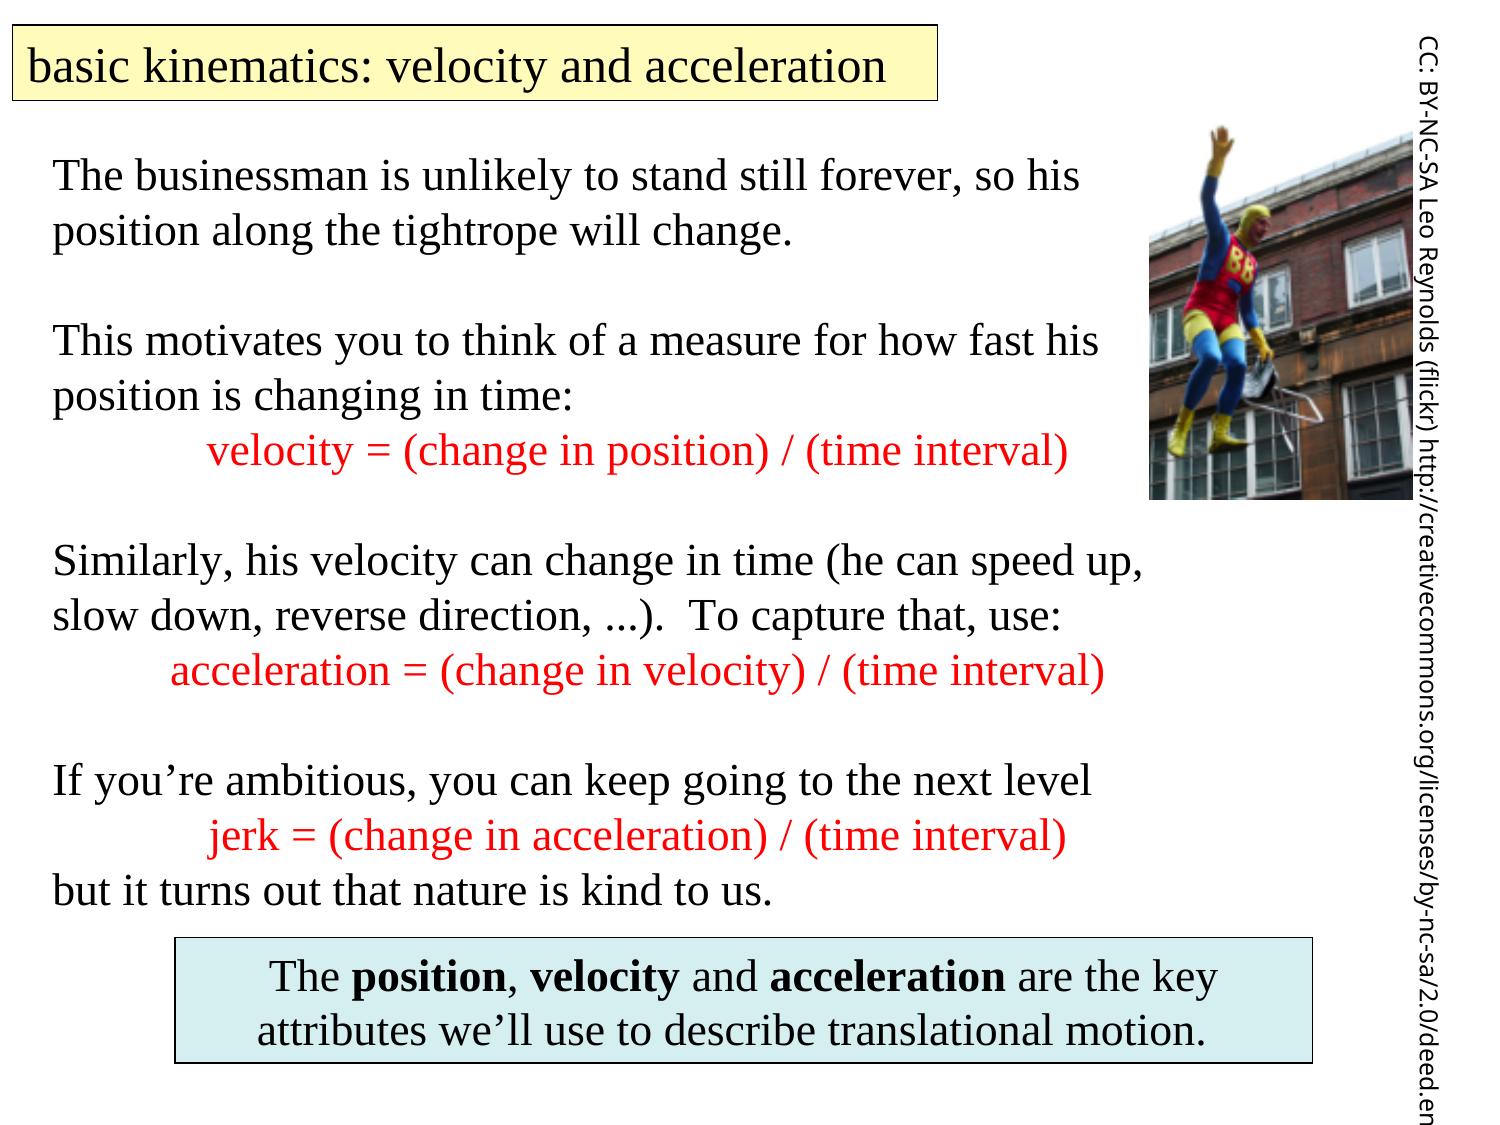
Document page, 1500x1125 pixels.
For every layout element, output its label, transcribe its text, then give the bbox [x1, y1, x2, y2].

text_box The position, velocity and acceleration are the key attributes we’ll use to describe translational motion. [174, 937, 1313, 1063]
text_box The businessman is unlikely to stand still forever, so his position along the tightrope will change. This motivates you to think of a measure for how fast his position is changing in time: velocity = (change in position) / (time interval) Similarly, his velocity can change in time (he can speed up, slow down, reverse direction, ...). To capture that, use: acceleration = (change in velocity) / (time interval) If you’re ambitious, you can keep going to the next level jerk = (change in acceleration) / (time interval) but it turns out that nature is kind to us. [37, 137, 1251, 923]
picture [1149, 99, 1407, 501]
text_box basic kinematics: velocity and acceleration [12, 24, 938, 101]
text_box CC: BY-NC-SA Leo Reynolds (flickr) http://creativecommons.org/licenses/by-nc-sa/2.0/deed.en [1407, 20, 1453, 1125]
